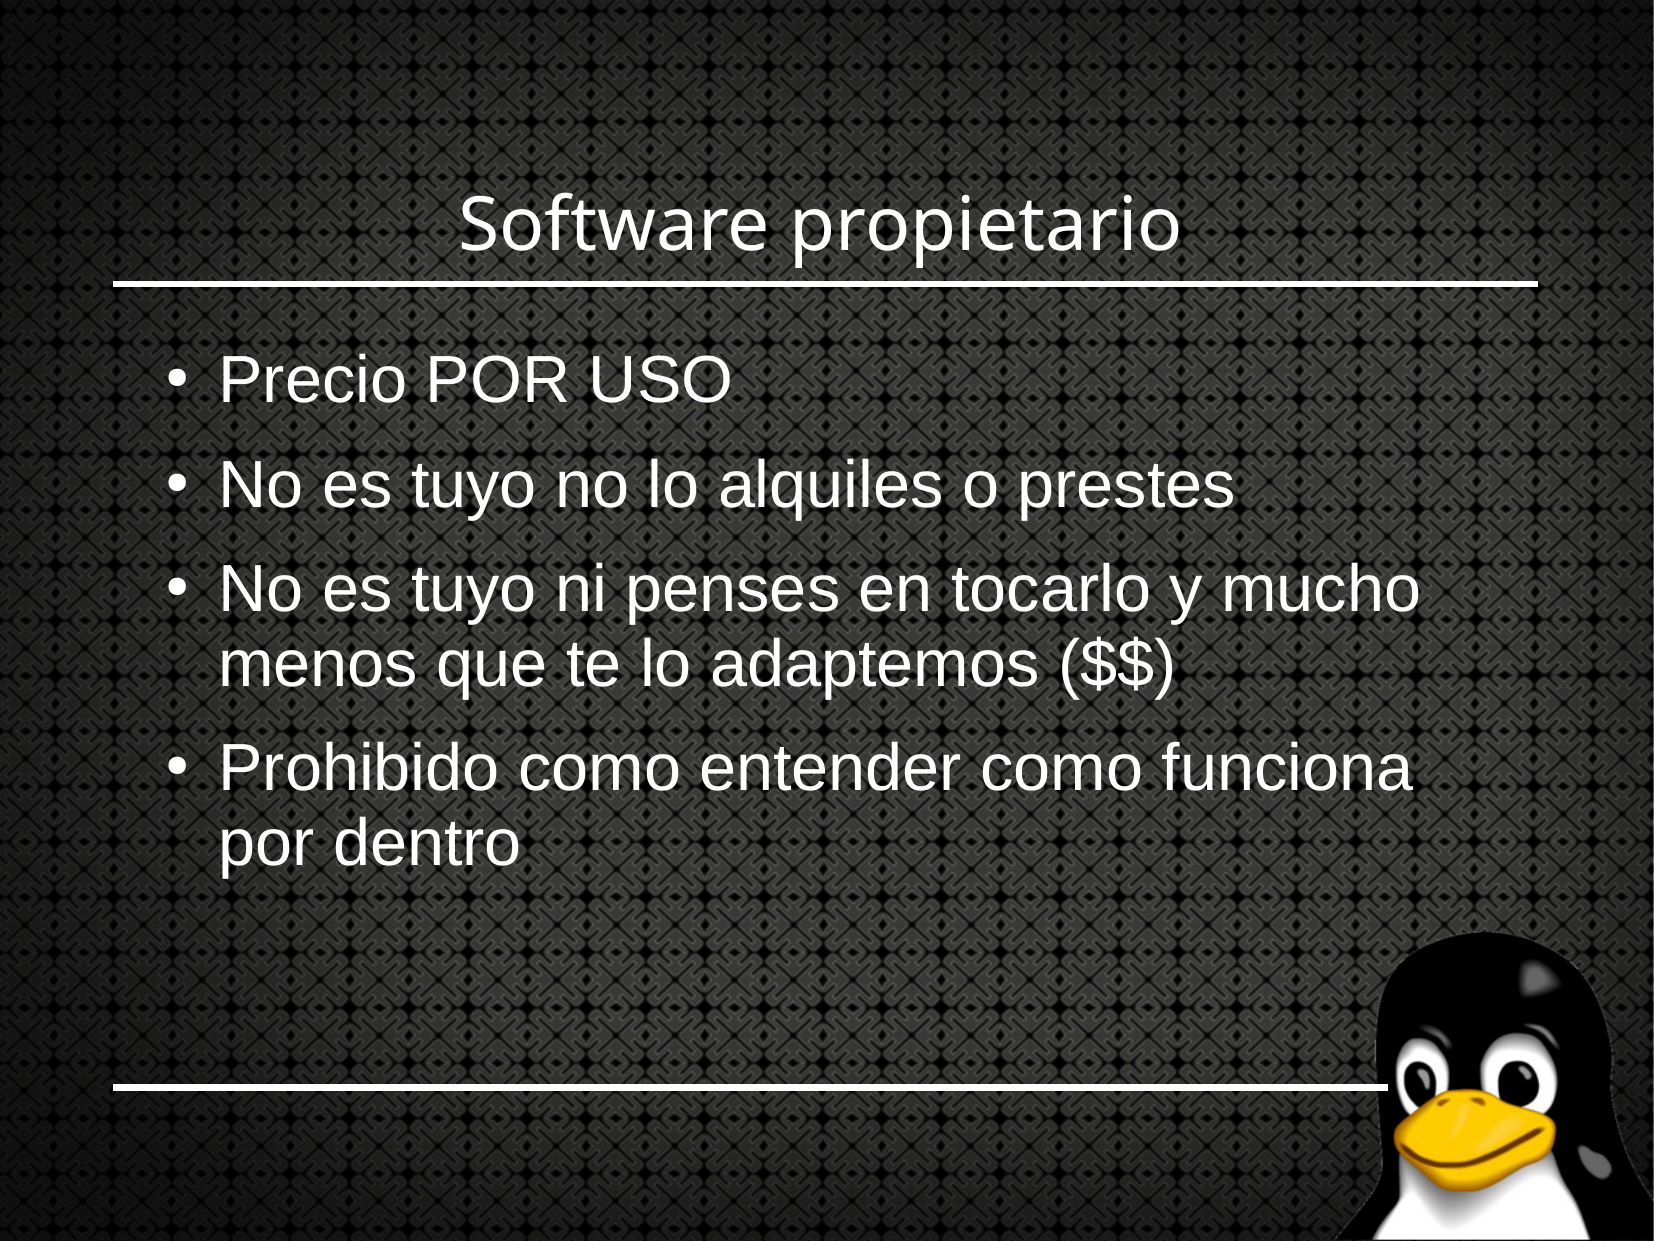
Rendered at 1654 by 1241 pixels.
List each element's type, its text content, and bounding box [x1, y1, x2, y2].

picture [0, 0, 1654, 1241]
title Software propietario [135, 117, 1506, 325]
list Precio POR USO No es tuyo no lo alquiles o prestes No es tuyo ni penses en tocarlo y mucho menos que te lo adaptemos ($$) Prohibido como entender como funciona por dentro [147, 342, 1506, 1052]
